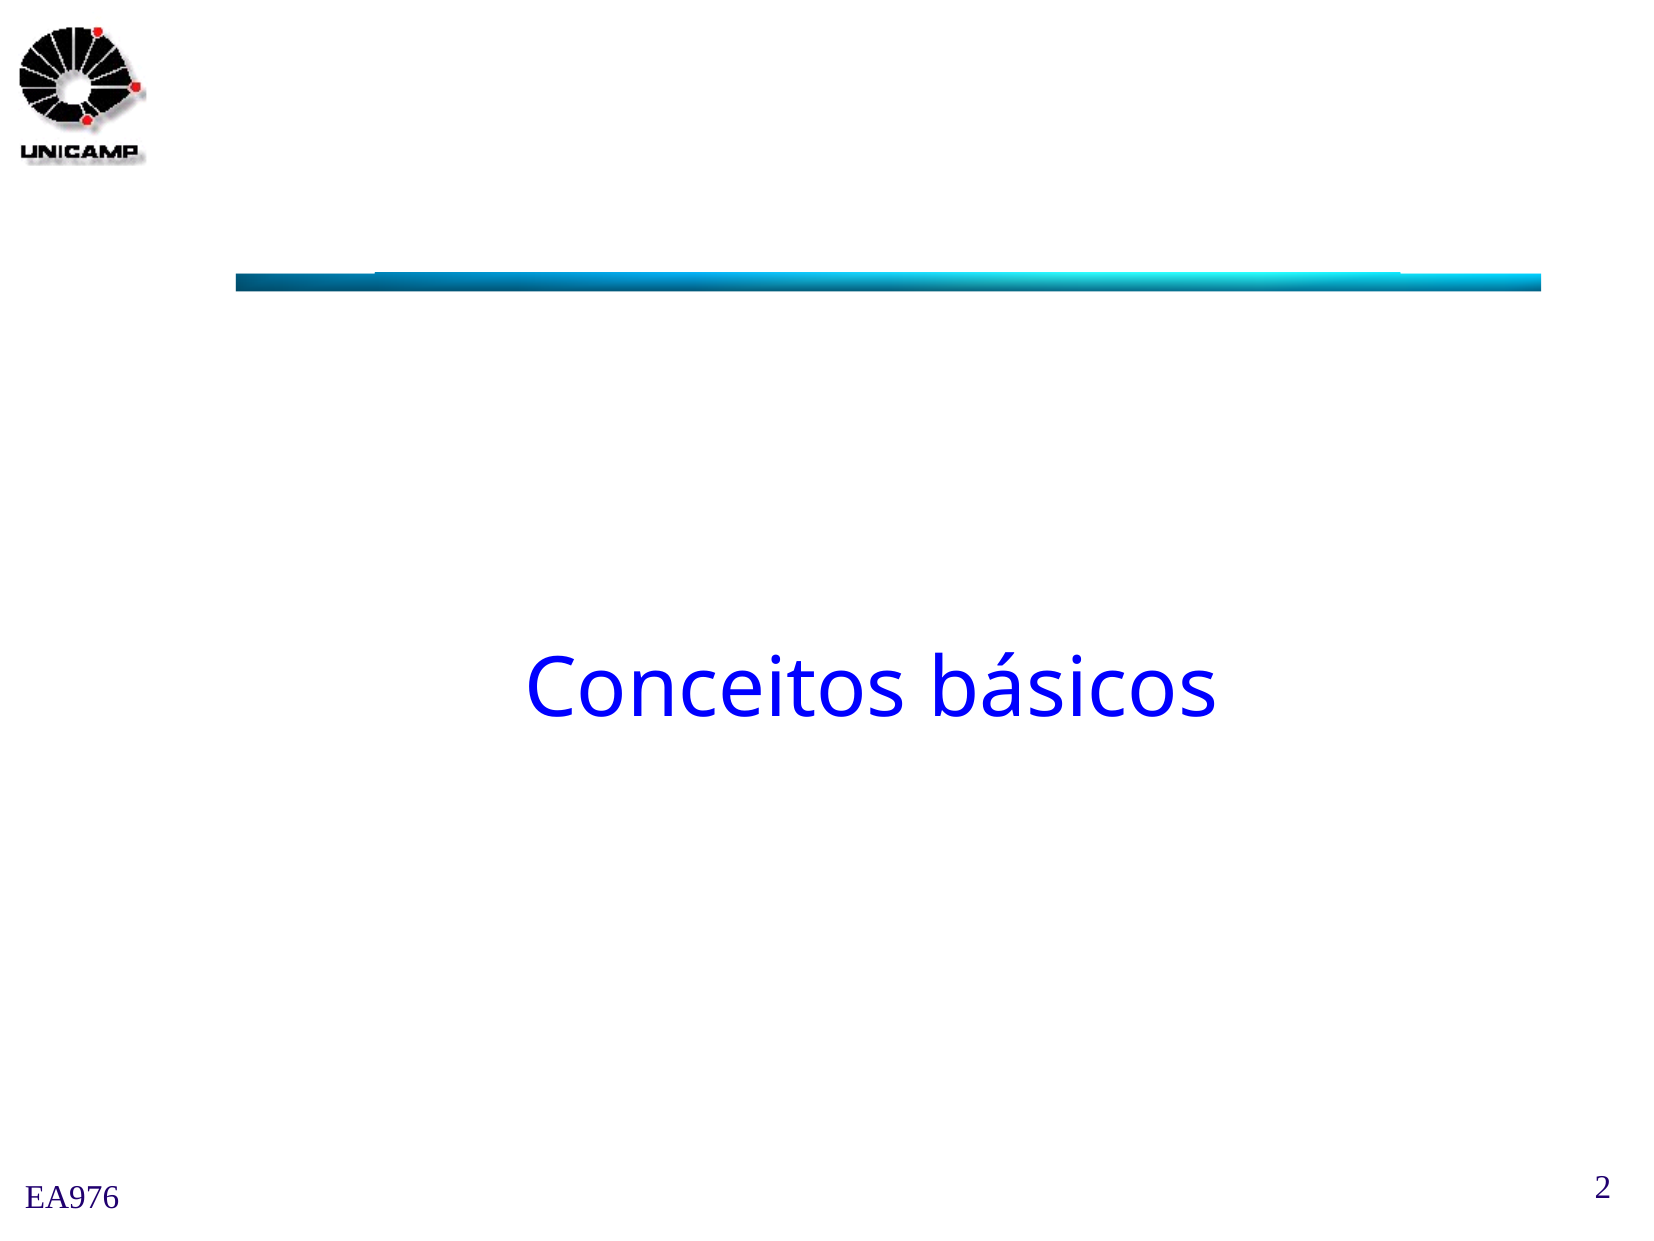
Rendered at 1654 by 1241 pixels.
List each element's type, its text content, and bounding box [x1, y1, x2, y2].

title Conceitos básicos [237, 524, 1506, 739]
picture [125, 272, 1654, 295]
